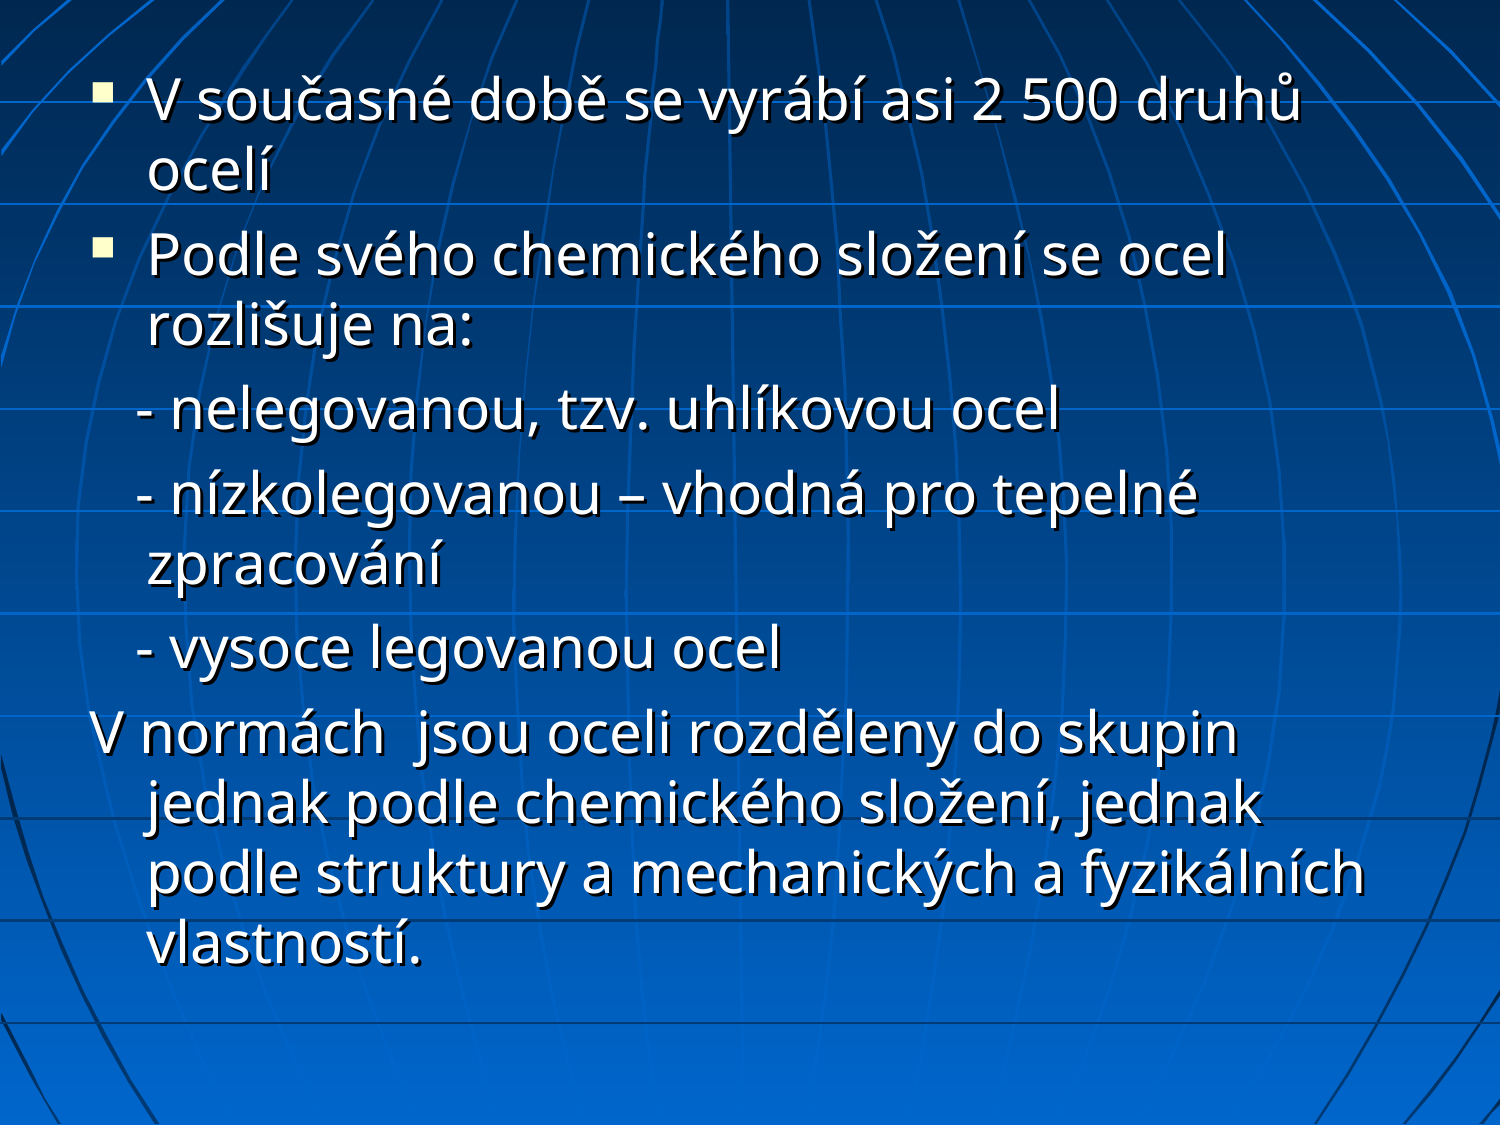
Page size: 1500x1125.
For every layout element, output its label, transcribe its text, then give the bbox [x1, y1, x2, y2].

list V současné době se vyrábí asi 2 500 druhů ocelí Podle svého chemického složení se ocel rozlišuje na: - nelegovanou, tzv. uhlíkovou ocel - nízkolegovanou – vhodná pro tepelné zpracování - vysoce legovanou ocel V normách jsou oceli rozděleny do skupin jednak podle chemického složení, jednak podle struktury a mechanických a fyzikálních vlastností. [75, 54, 1426, 1068]
